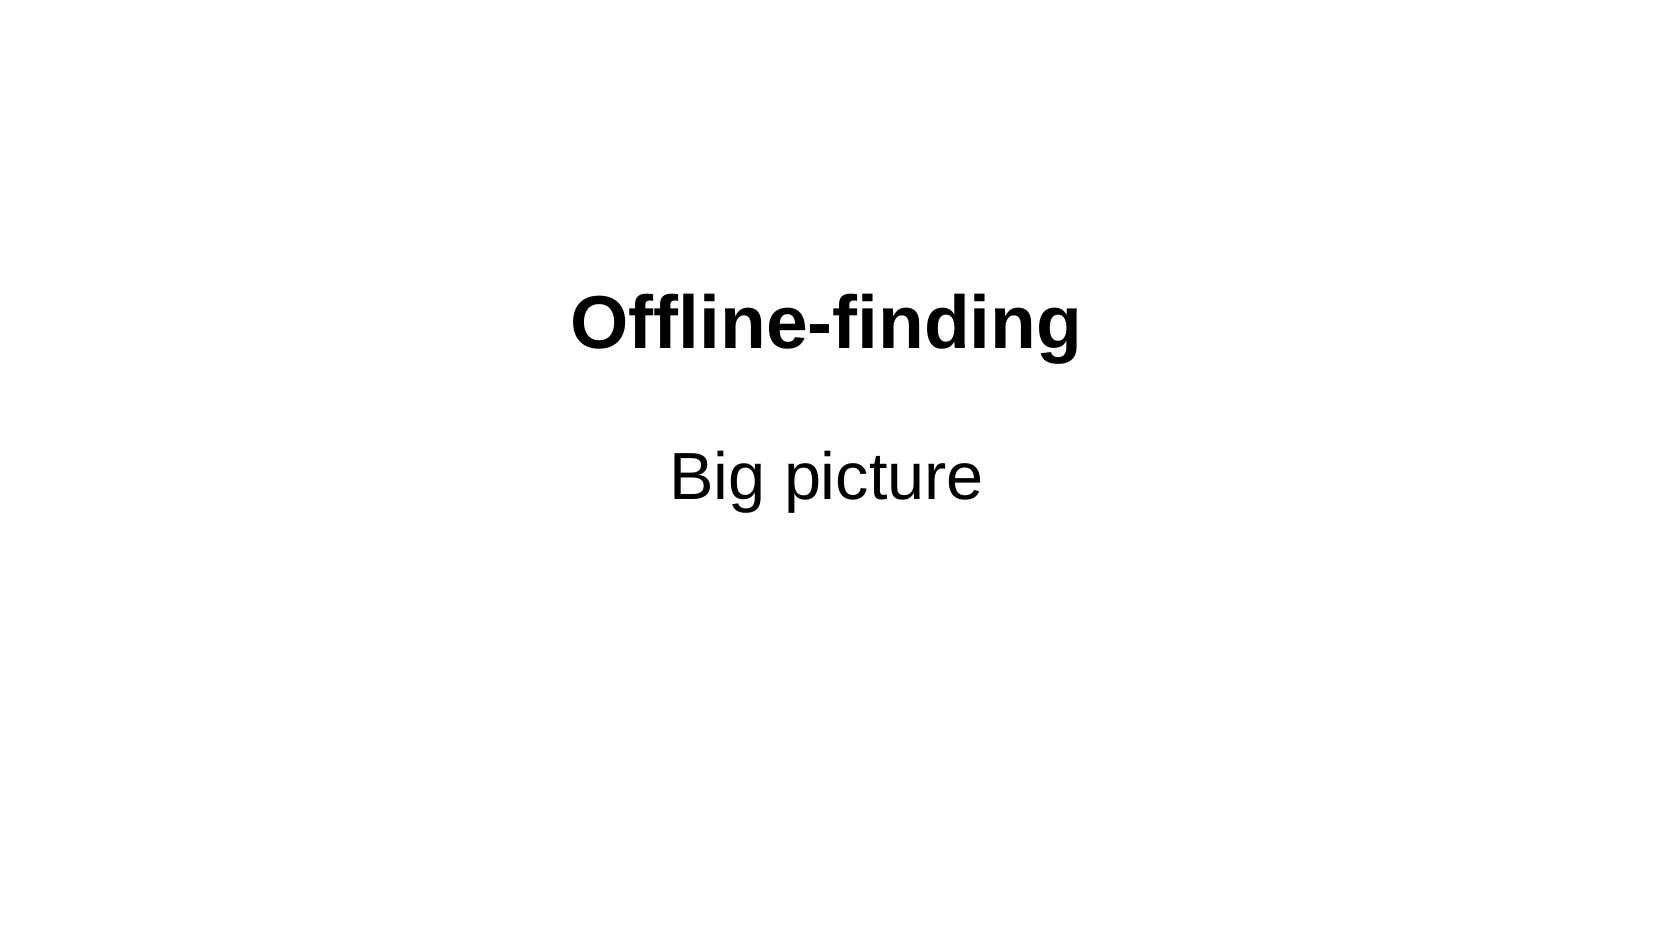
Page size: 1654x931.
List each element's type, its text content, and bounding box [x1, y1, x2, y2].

subtitle Offline-finding Big picture [82, 37, 1571, 757]
